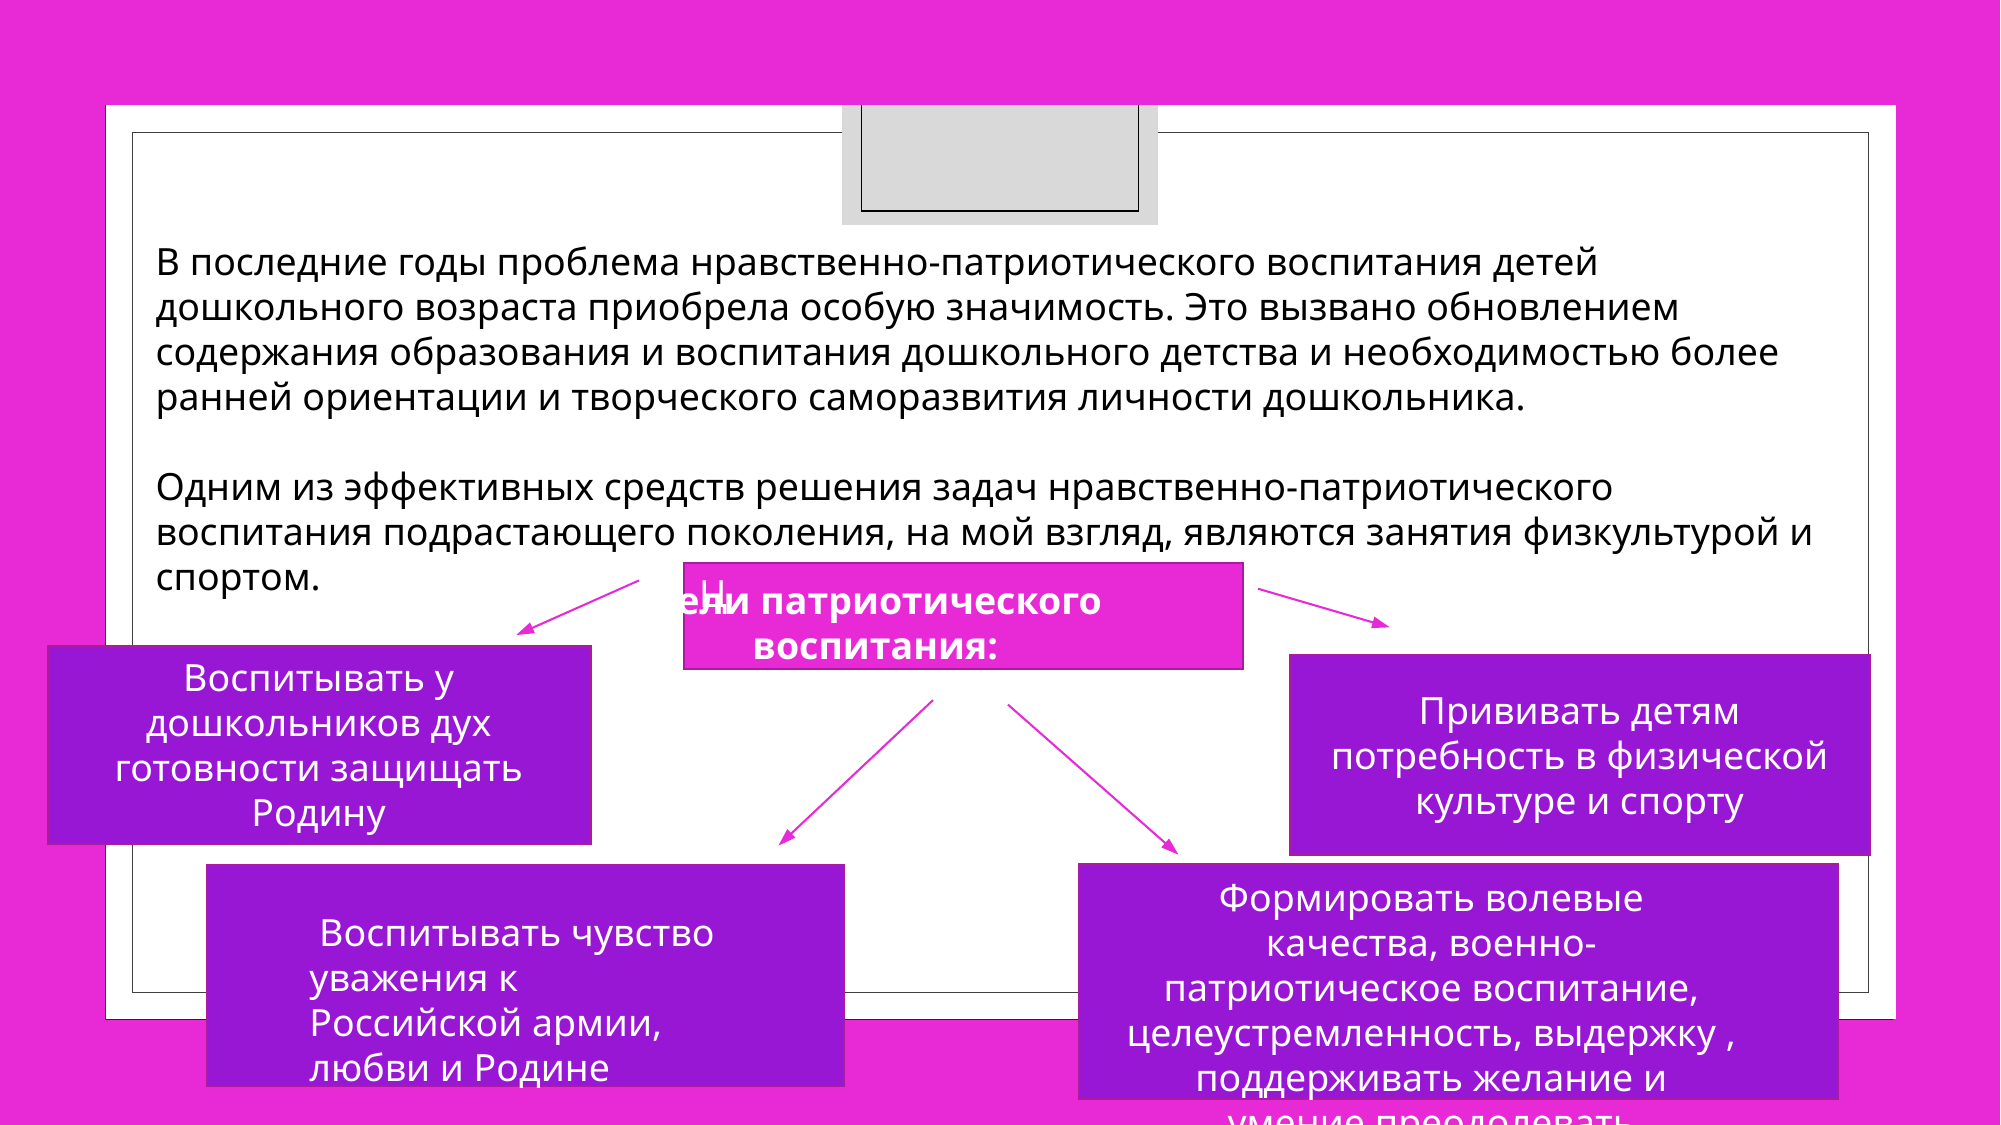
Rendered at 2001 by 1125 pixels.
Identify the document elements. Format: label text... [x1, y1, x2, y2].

text_box В последние годы проблема нравственно-патриотического воспитания детей дошкольного возраста приобрела особую значимость. Это вызвано обновлением содержания образования и воспитания дошкольного детства и необходимостью более ранней ориентации и творческого саморазвития личности дошкольника. Одним из эффективных средств решения задач нравственно-патриотического воспитания подрастающего поколения, на мой взгляд, являются занятия физкультурой и спортом. [140, 230, 1848, 882]
text_box Прививать детям потребность в физической культуре и спорту [1290, 655, 1870, 855]
text_box Ц [684, 563, 1243, 569]
text_box Воспитывать чувство уважения к Российской армии, любви и Родине [294, 901, 745, 1053]
text_box Формировать волевые качества, военно-патриотическое воспитание, целеустремленность, выдержку , поддерживать желание и умение преодолевать препятствия [1111, 866, 1769, 1125]
text_box [0, 0, 2000, 1125]
text_box Цели патриотического воспитания: [633, 569, 1270, 767]
text_box Воспитывать у дошкольников дух готовности защищать Родину [48, 646, 590, 798]
